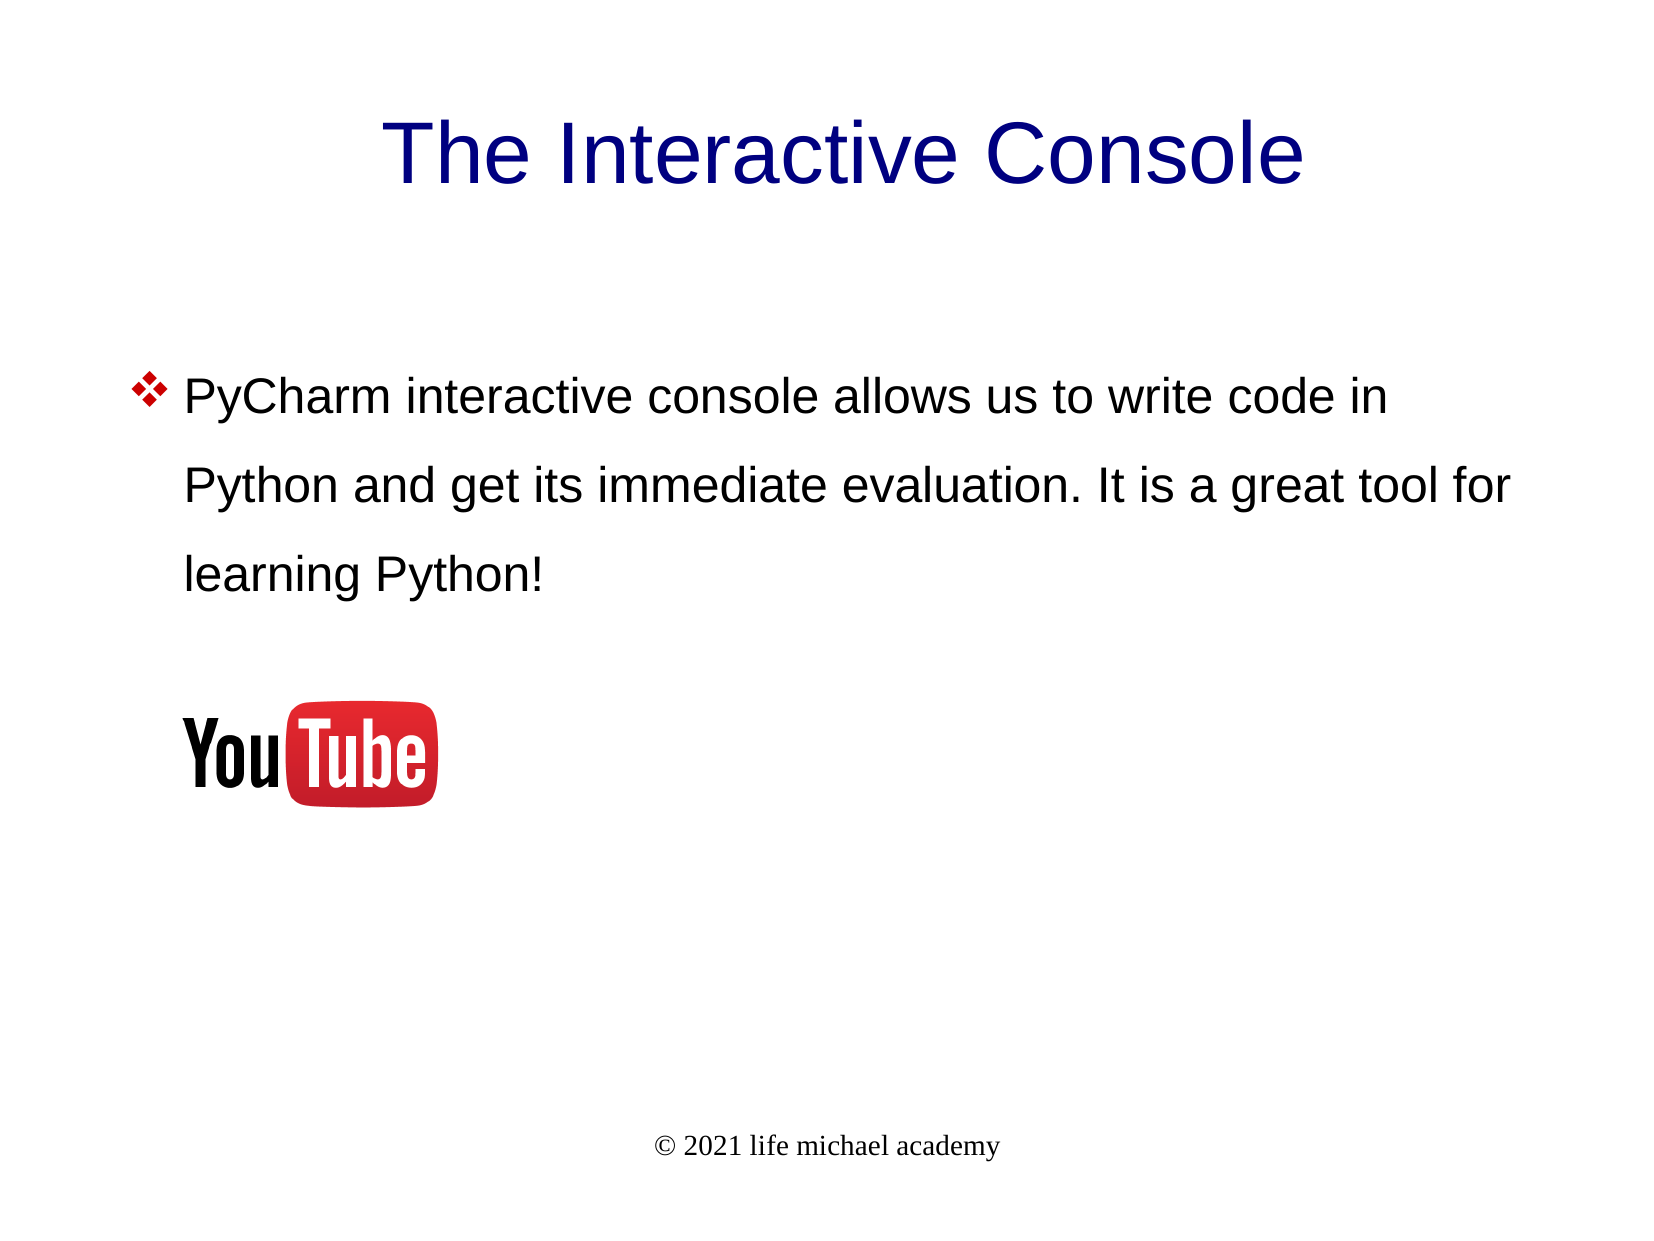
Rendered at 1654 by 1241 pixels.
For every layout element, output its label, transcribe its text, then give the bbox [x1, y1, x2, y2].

title The Interactive Console [82, 49, 1571, 257]
list PyCharm interactive console allows us to write code in Python and get its immediate evaluation. It is a great tool for learning Python! [112, 326, 1538, 847]
picture [156, 675, 456, 843]
